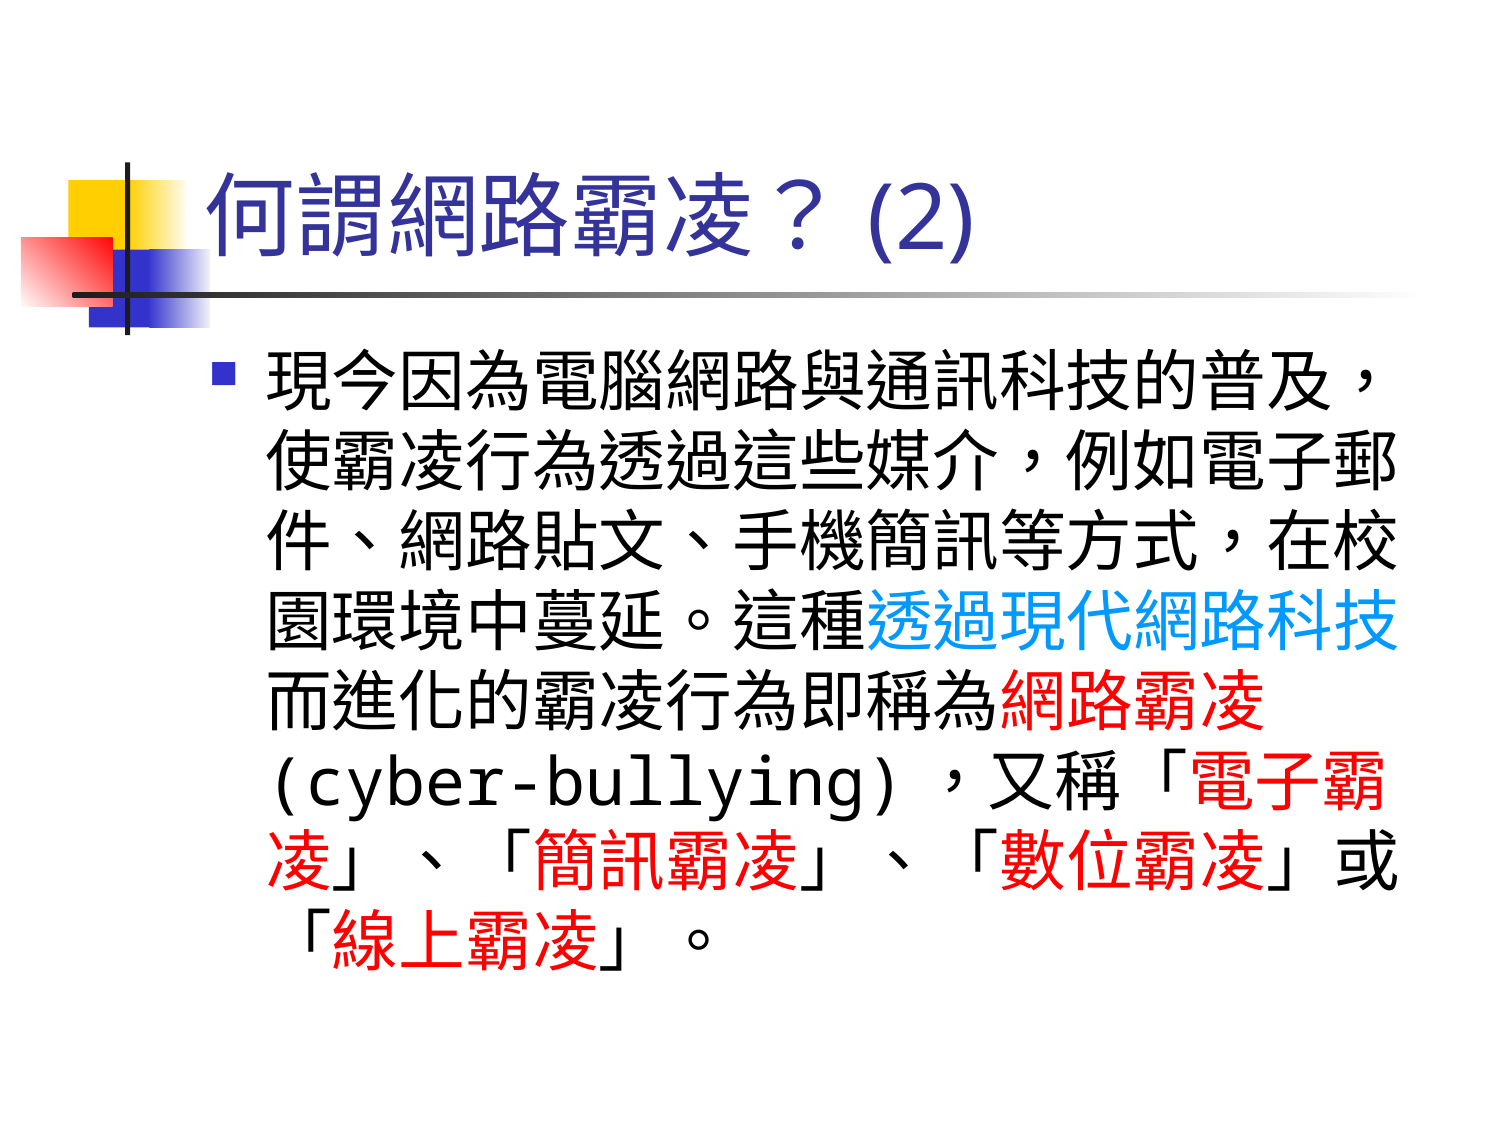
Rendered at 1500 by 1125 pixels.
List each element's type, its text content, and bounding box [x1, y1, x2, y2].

title 何謂網路霸凌？(2) [188, 35, 1468, 276]
list 現今因為電腦網路與通訊科技的普及，使霸凌行為透過這些媒介，例如電子郵件、網路貼文、手機簡訊等方式，在校園環境中蔓延。這種透過現代網路科技而進化的霸凌行為即稱為網路霸凌(cyber-bullying)，又稱「電子霸凌」、「簡訊霸凌」、「數位霸凌」或「線上霸凌」。 [193, 331, 1469, 1007]
